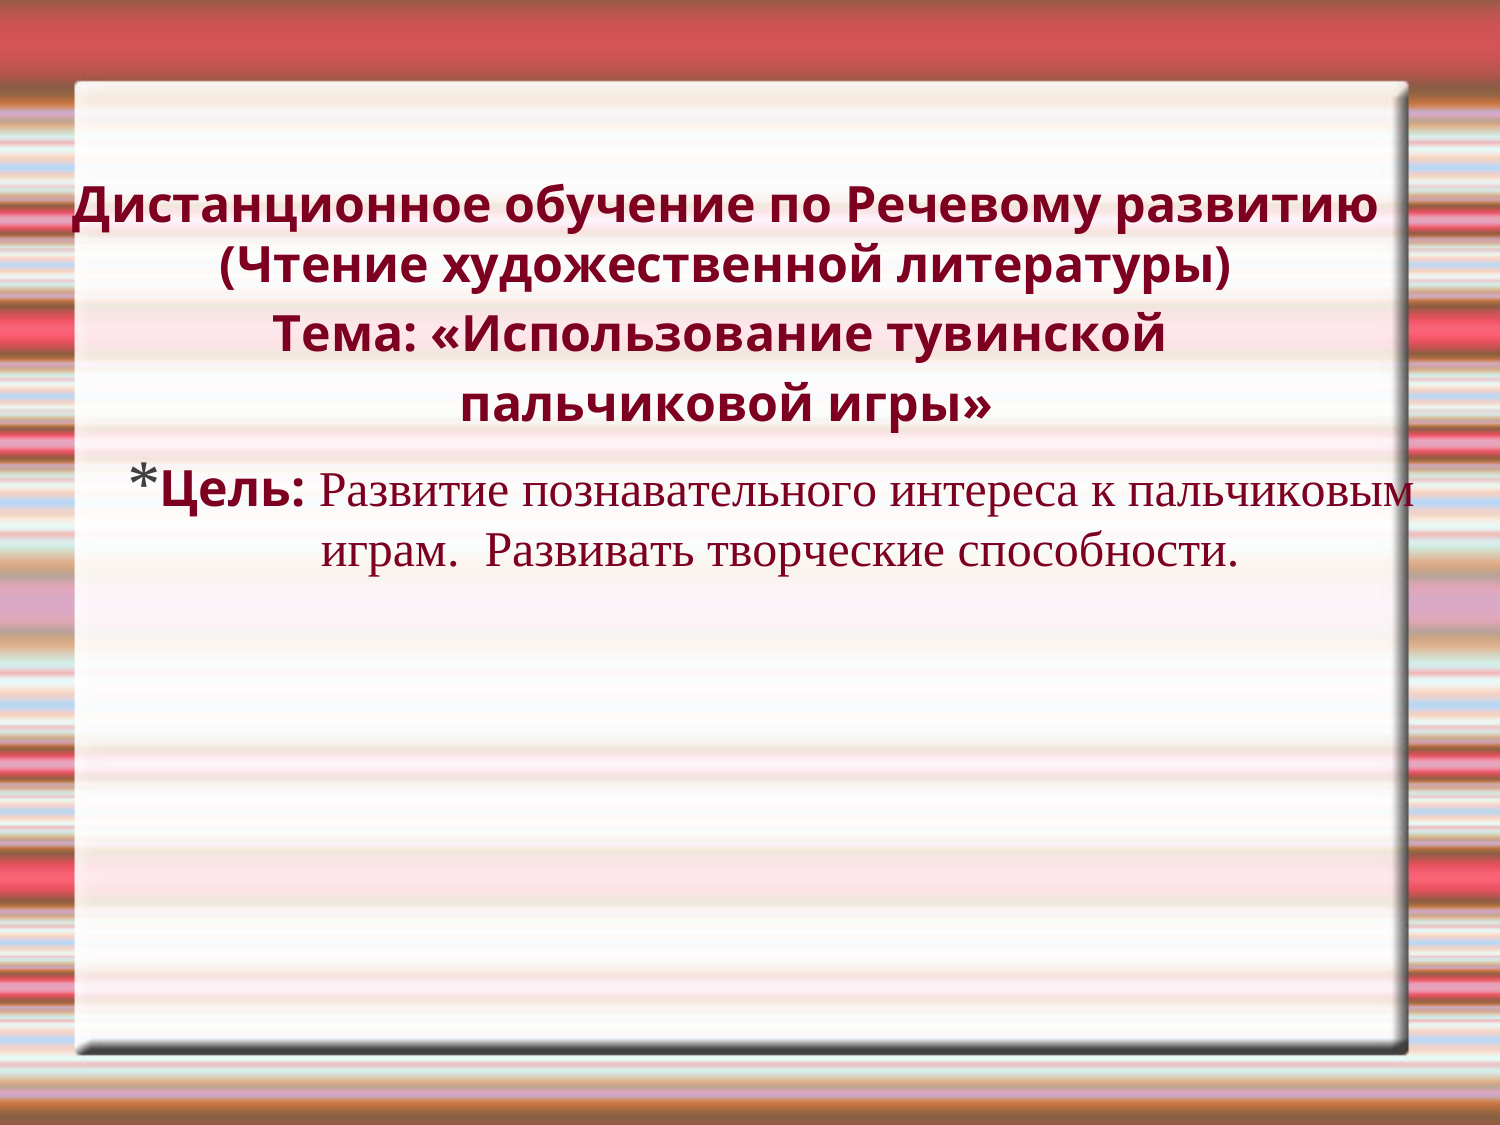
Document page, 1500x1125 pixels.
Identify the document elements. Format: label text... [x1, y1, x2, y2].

picture [0, 0, 1500, 1125]
list Дистанционное обучение по Речевому развитию (Чтение художественной литературы) Тема: «Использование тувинской пальчиковой игры» [41, 165, 1412, 608]
title Цель: Развитие познавательного интереса к пальчиковым играм. Развивать творческие способности. [70, 448, 1465, 945]
